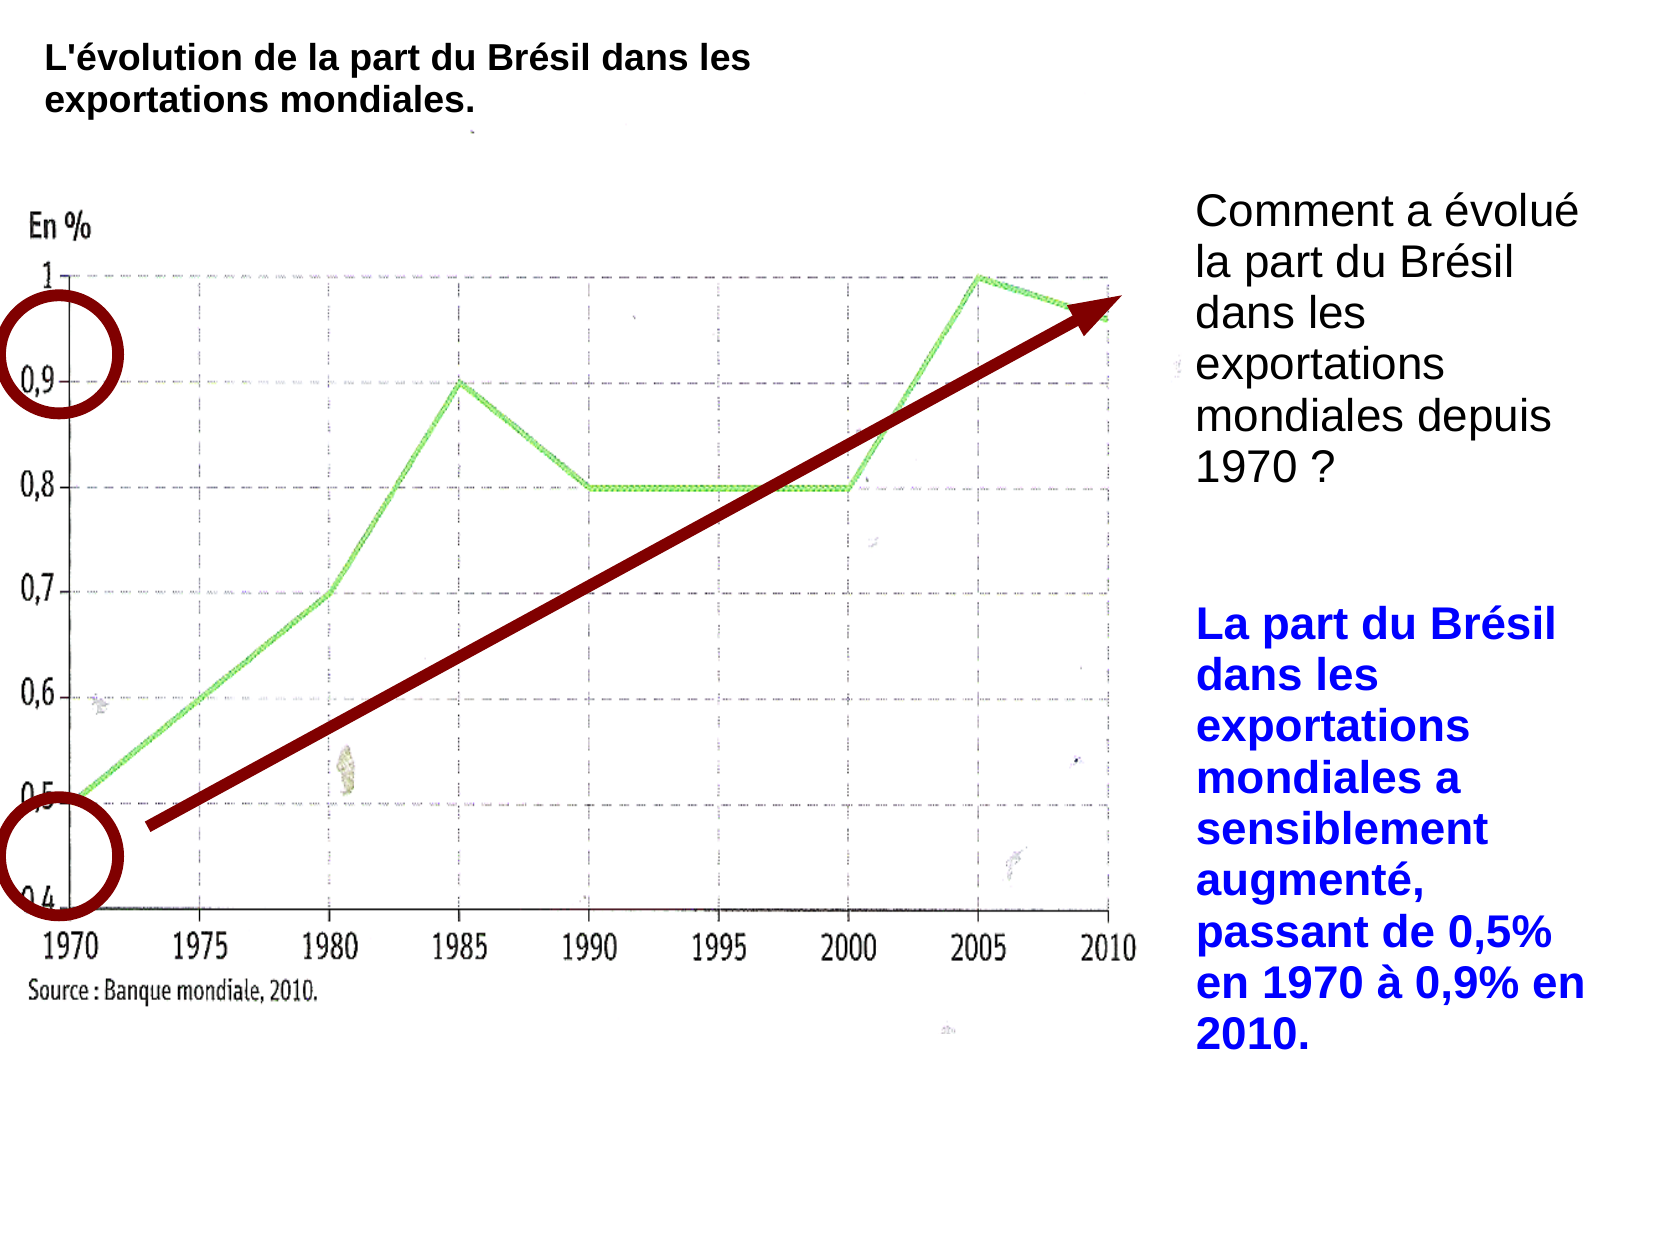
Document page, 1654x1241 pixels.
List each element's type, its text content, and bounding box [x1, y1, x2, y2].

text_box L'évolution de la part du Brésil dans les exportations mondiales. [29, 29, 886, 131]
picture [6, 804, 112, 909]
picture [0, 88, 1182, 1034]
text_box La part du Brésil dans les exportations mondiales a sensiblement augmenté, passant de 0,5% en 1970 à 0,9% en 2010. [1181, 590, 1625, 1076]
picture [6, 302, 112, 407]
text_box Comment a évolué la part du Brésil dans les exportations mondiales depuis 1970 ? [1181, 177, 1625, 499]
